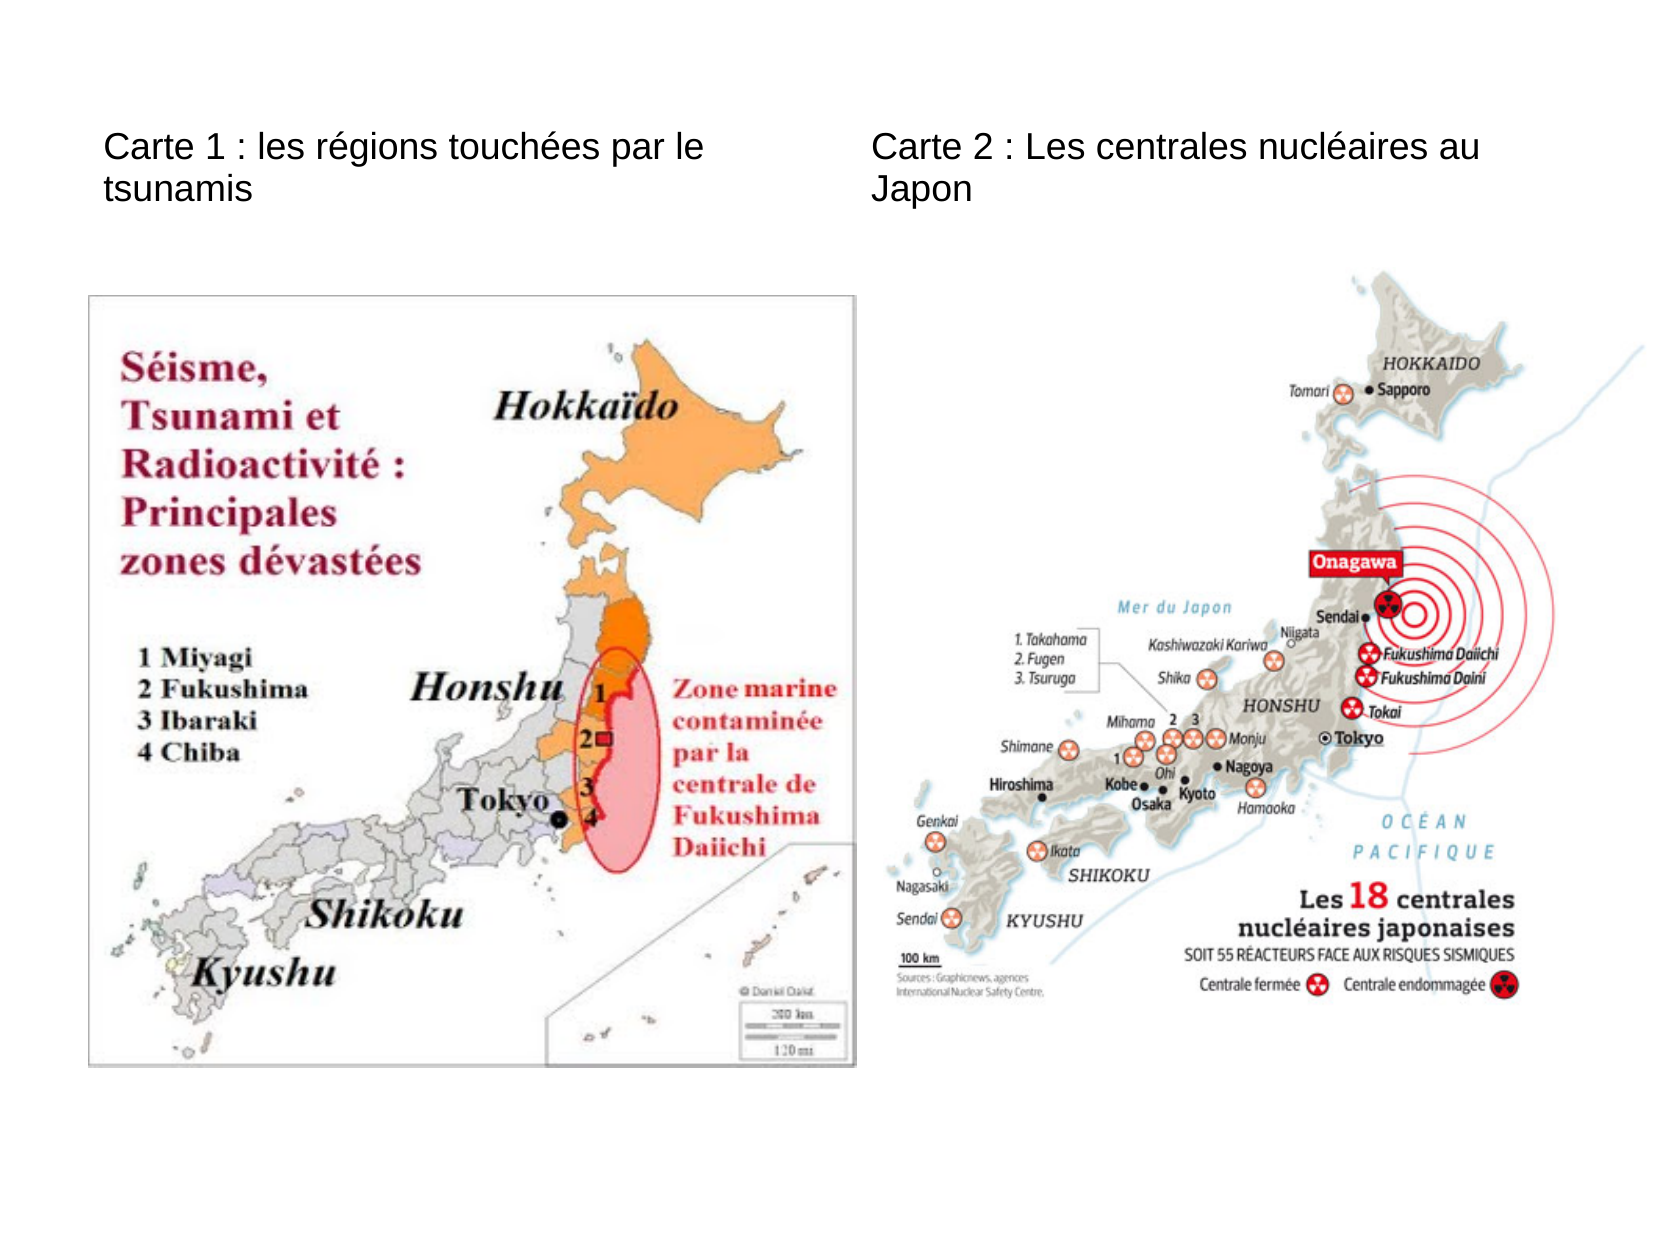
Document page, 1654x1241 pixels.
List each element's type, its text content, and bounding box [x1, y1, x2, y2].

text_box Carte 1 : les régions touchées par le tsunamis [88, 118, 827, 255]
text_box Carte 2 : Les centrales nucléaires au Japon [856, 118, 1595, 217]
picture [883, 267, 1654, 1063]
picture [88, 295, 857, 1068]
